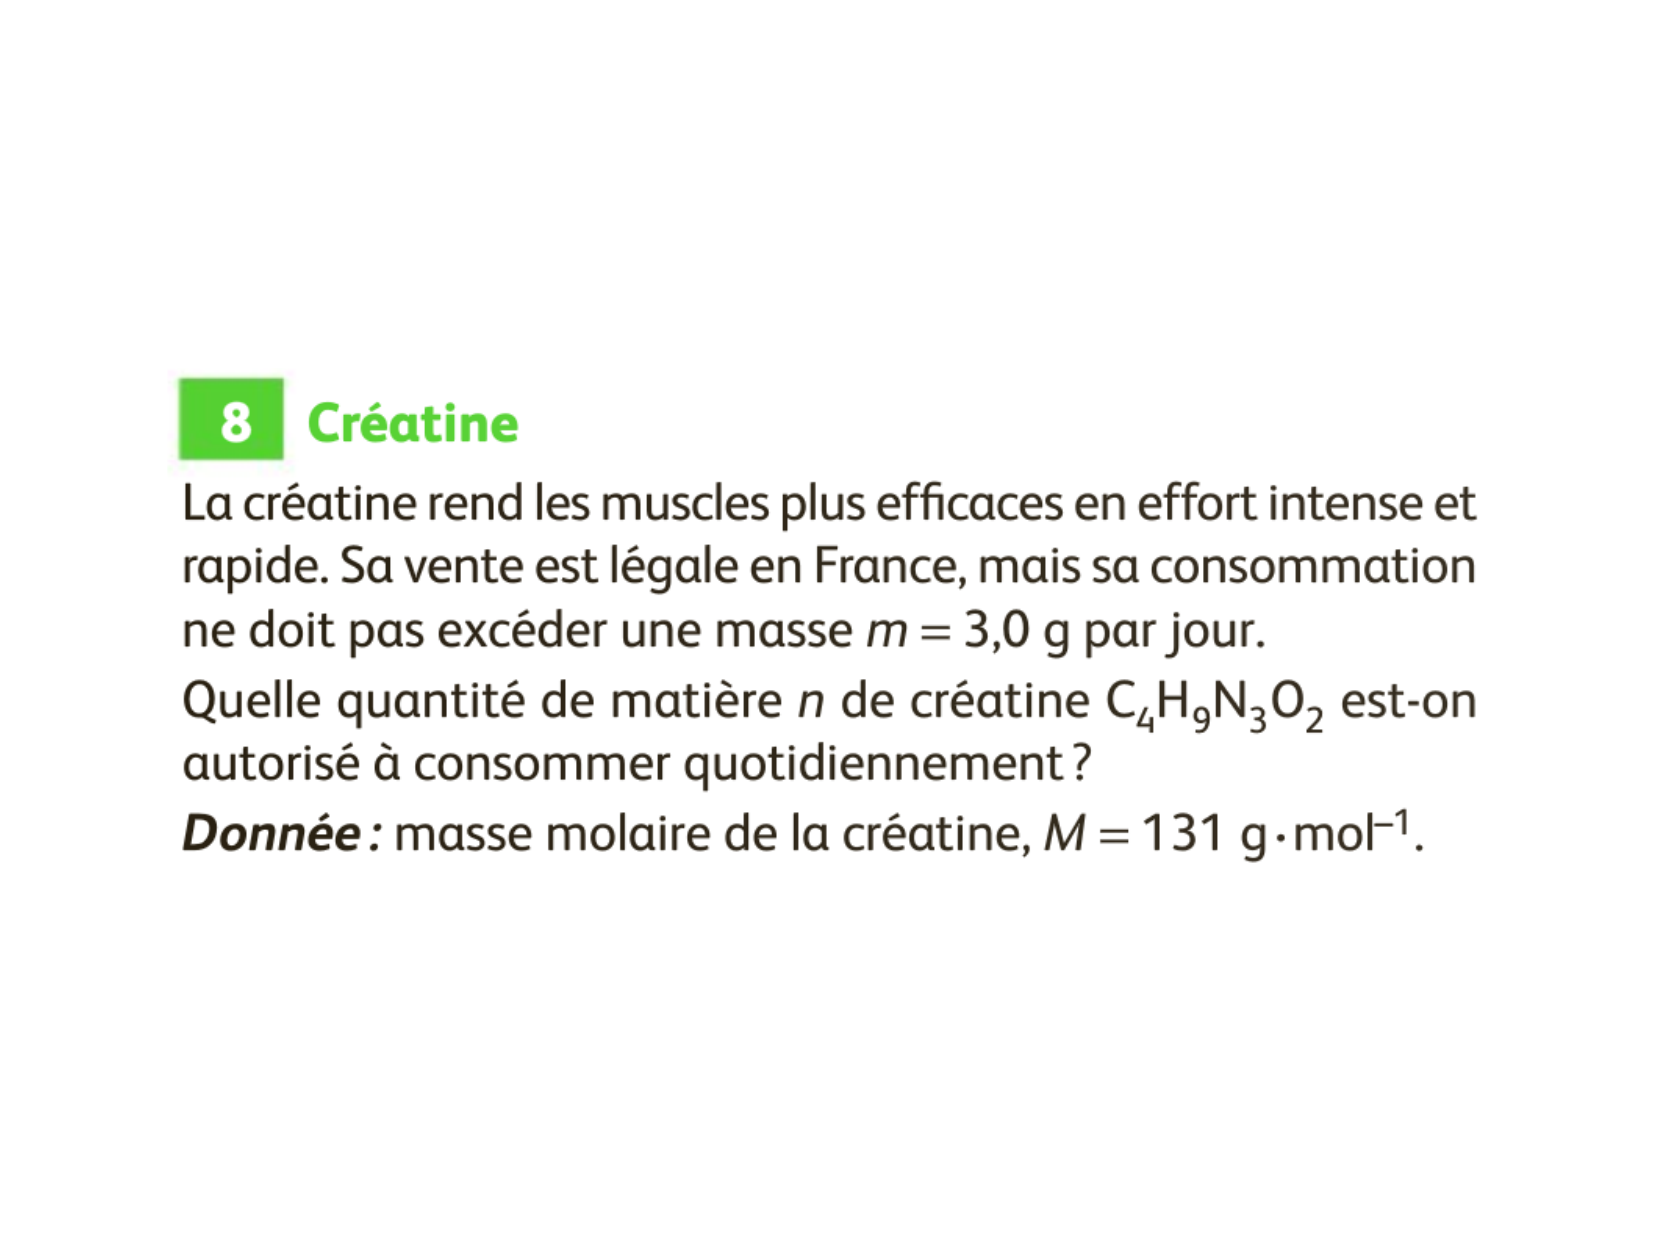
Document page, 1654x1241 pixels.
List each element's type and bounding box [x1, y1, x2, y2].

picture [167, 368, 1496, 877]
